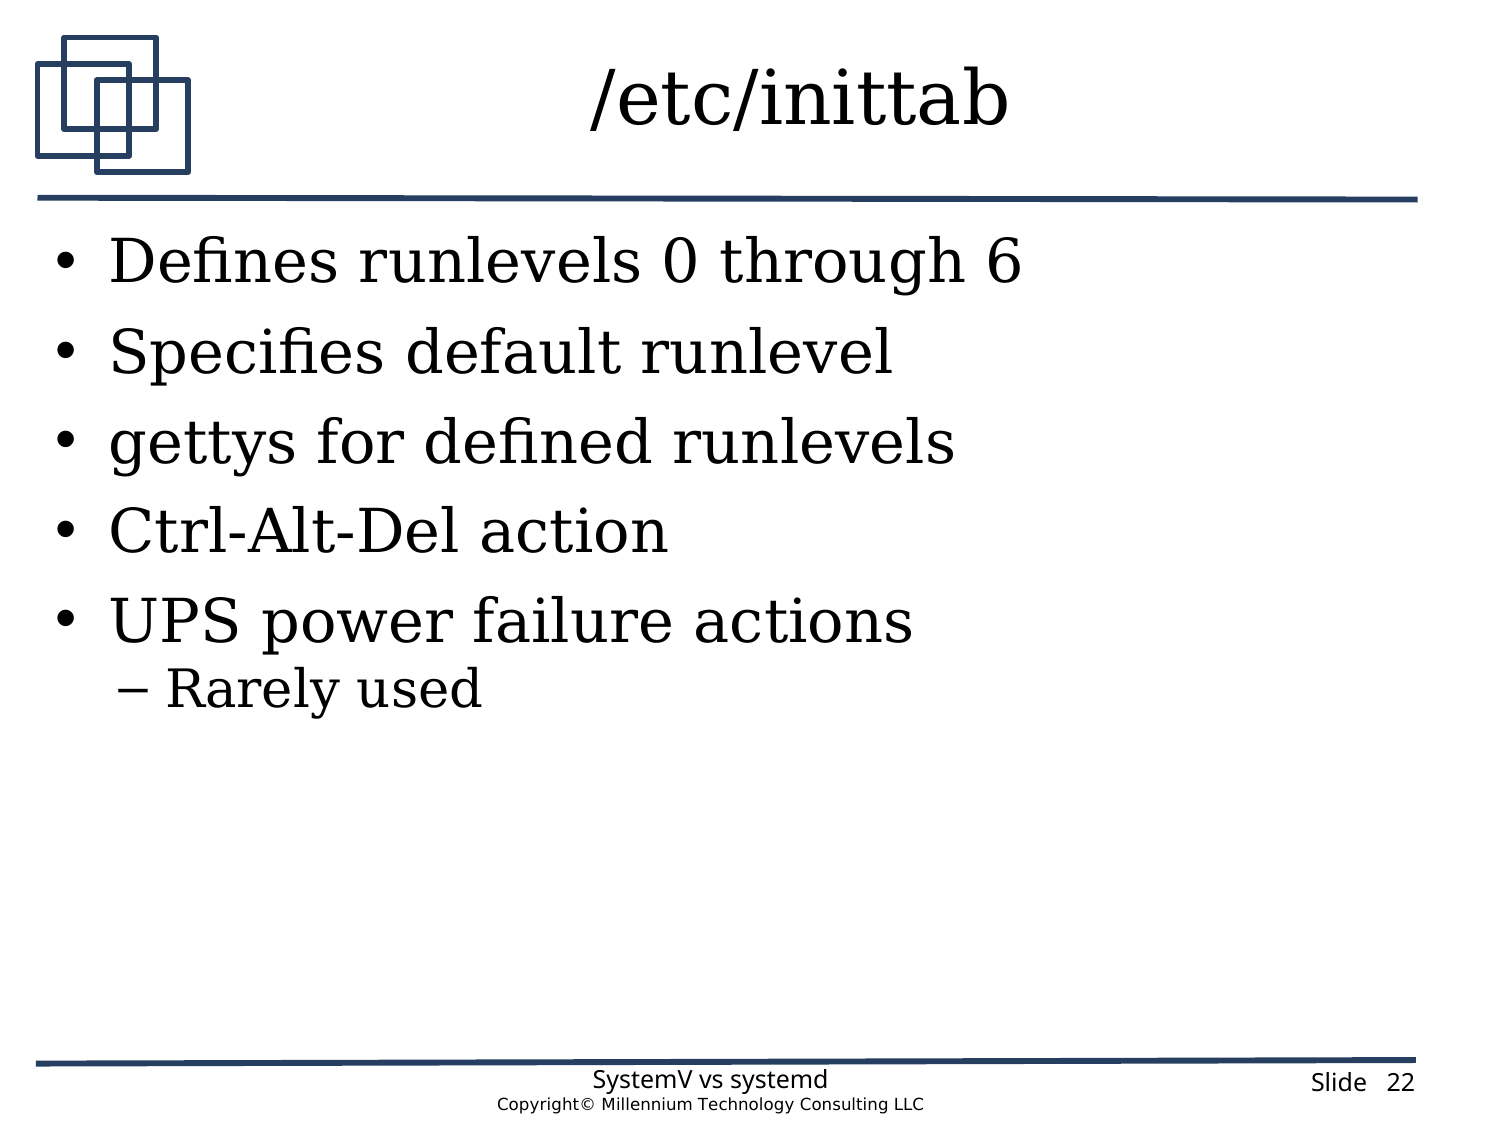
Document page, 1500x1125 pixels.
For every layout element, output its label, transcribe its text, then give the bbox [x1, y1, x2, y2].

list Defines runlevels 0 through 6 Specifies default runlevel gettys for defined runlevels Ctrl-Alt-Del action UPS power failure actions Rarely used [37, 224, 1426, 820]
title /etc/inittab [150, 0, 1426, 196]
